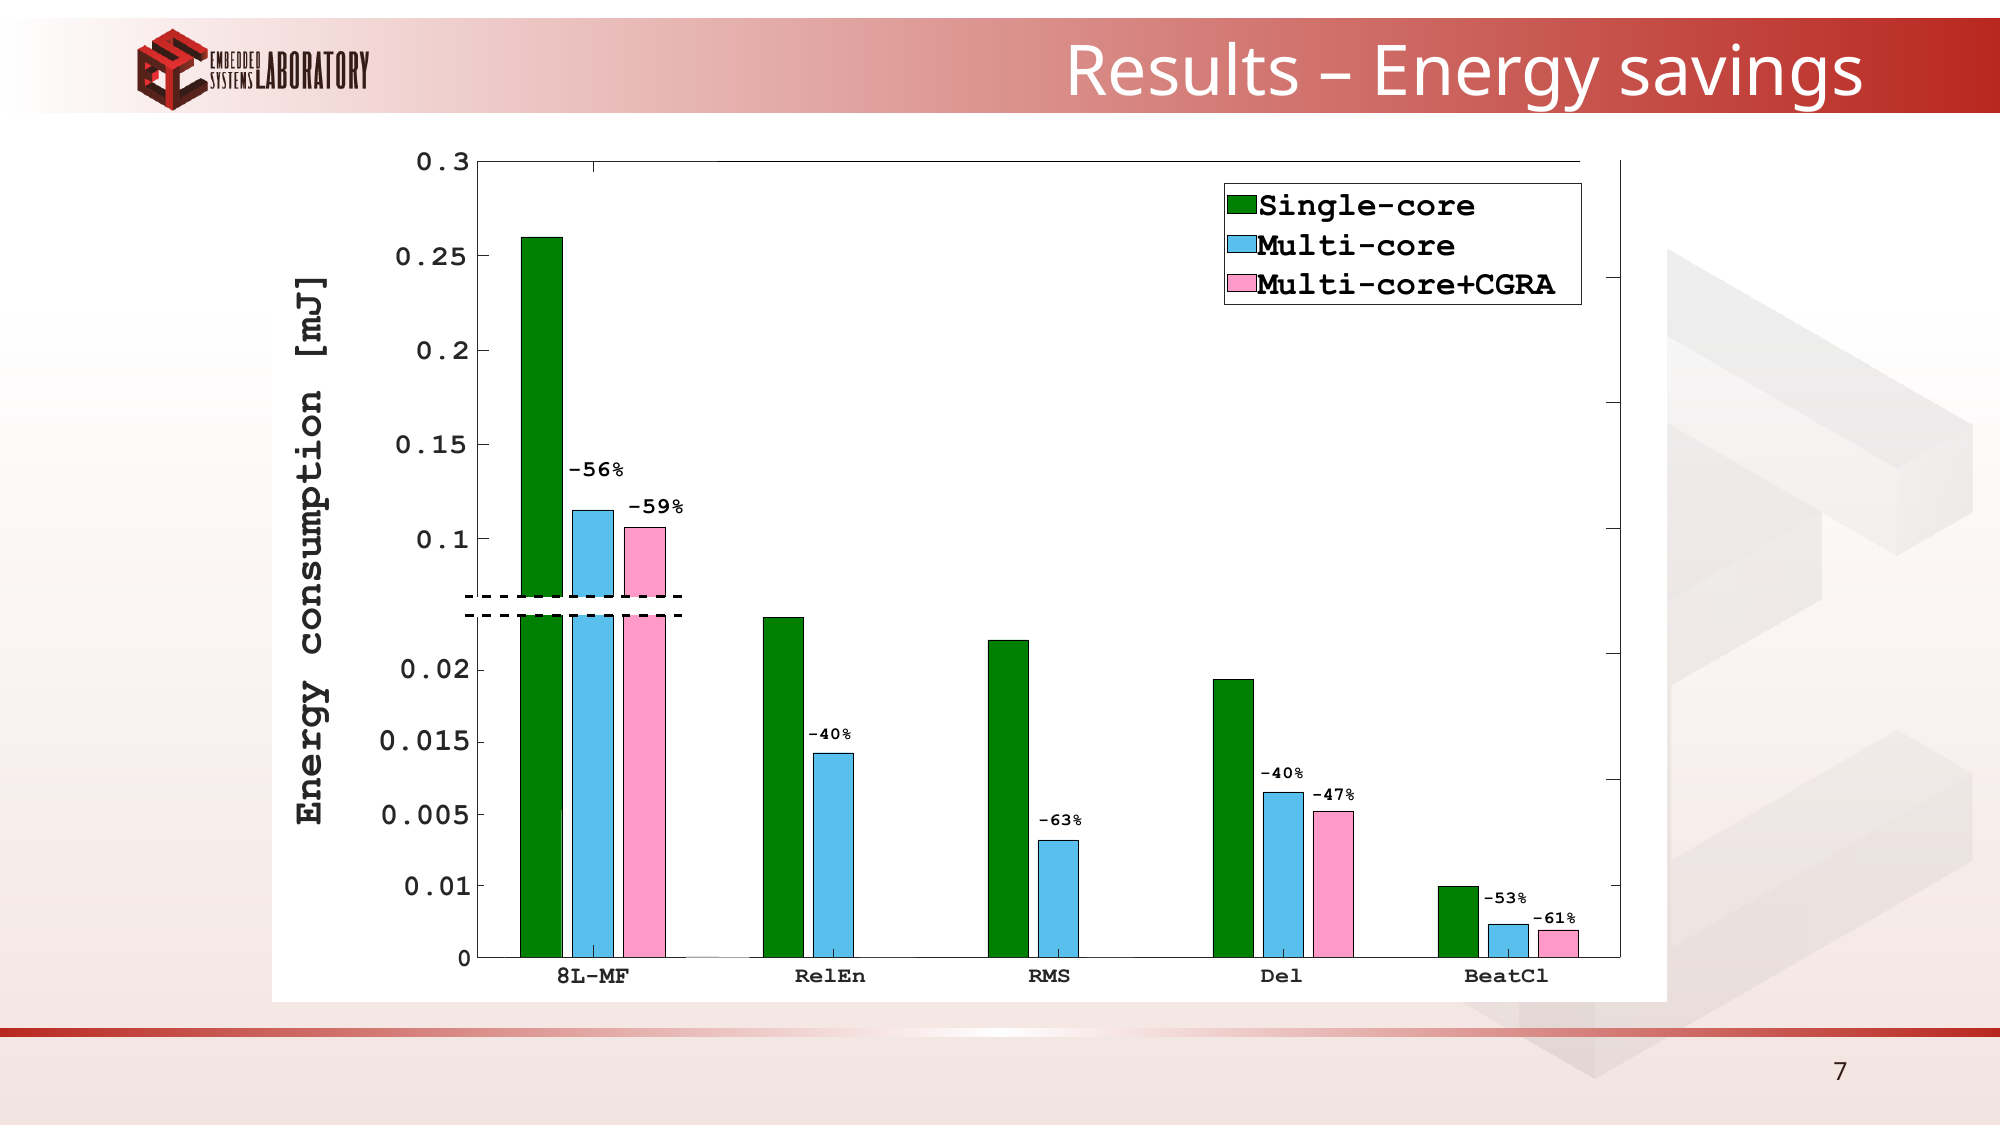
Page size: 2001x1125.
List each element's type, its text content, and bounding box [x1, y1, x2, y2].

picture [137, 28, 369, 111]
picture [272, 135, 1973, 1028]
list Results – Energy savings [629, 27, 1881, 118]
picture [1216, 1037, 1973, 1079]
